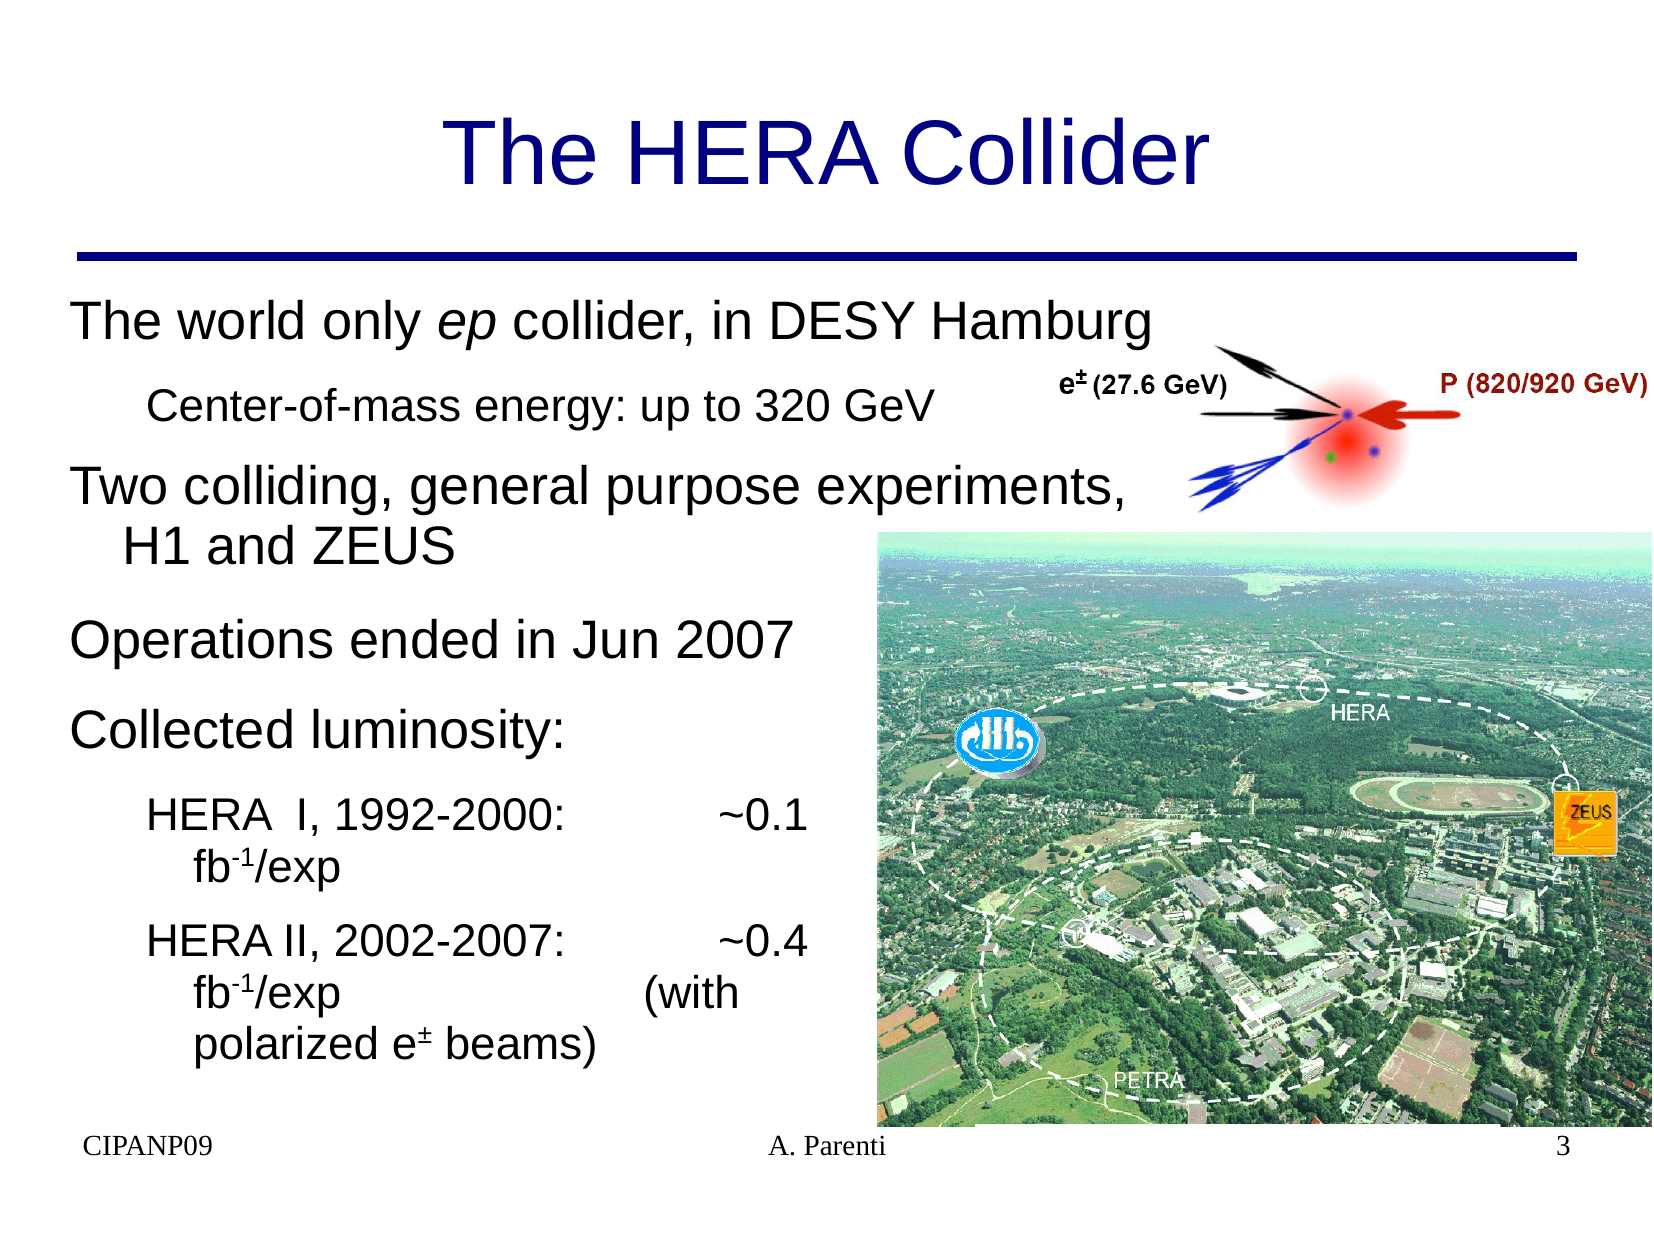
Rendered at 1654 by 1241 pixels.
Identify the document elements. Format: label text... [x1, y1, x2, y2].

list The world only ep collider, in DESY Hamburg Center-of-mass energy: up to 320 GeV Two colliding, general purpose experiments, H1 and ZEUS [51, 290, 1186, 577]
list Operations ended in Jun 2007 Collected luminosity: HERA I, 1992-2000: ~0.1 fb-1/exp HERA II, 2002-2007: ~0.4 fb-1/exp (with polarized e± beams) [51, 609, 863, 1075]
picture [877, 528, 1654, 1129]
picture [1186, 337, 1648, 514]
title The HERA Collider [82, 56, 1571, 250]
